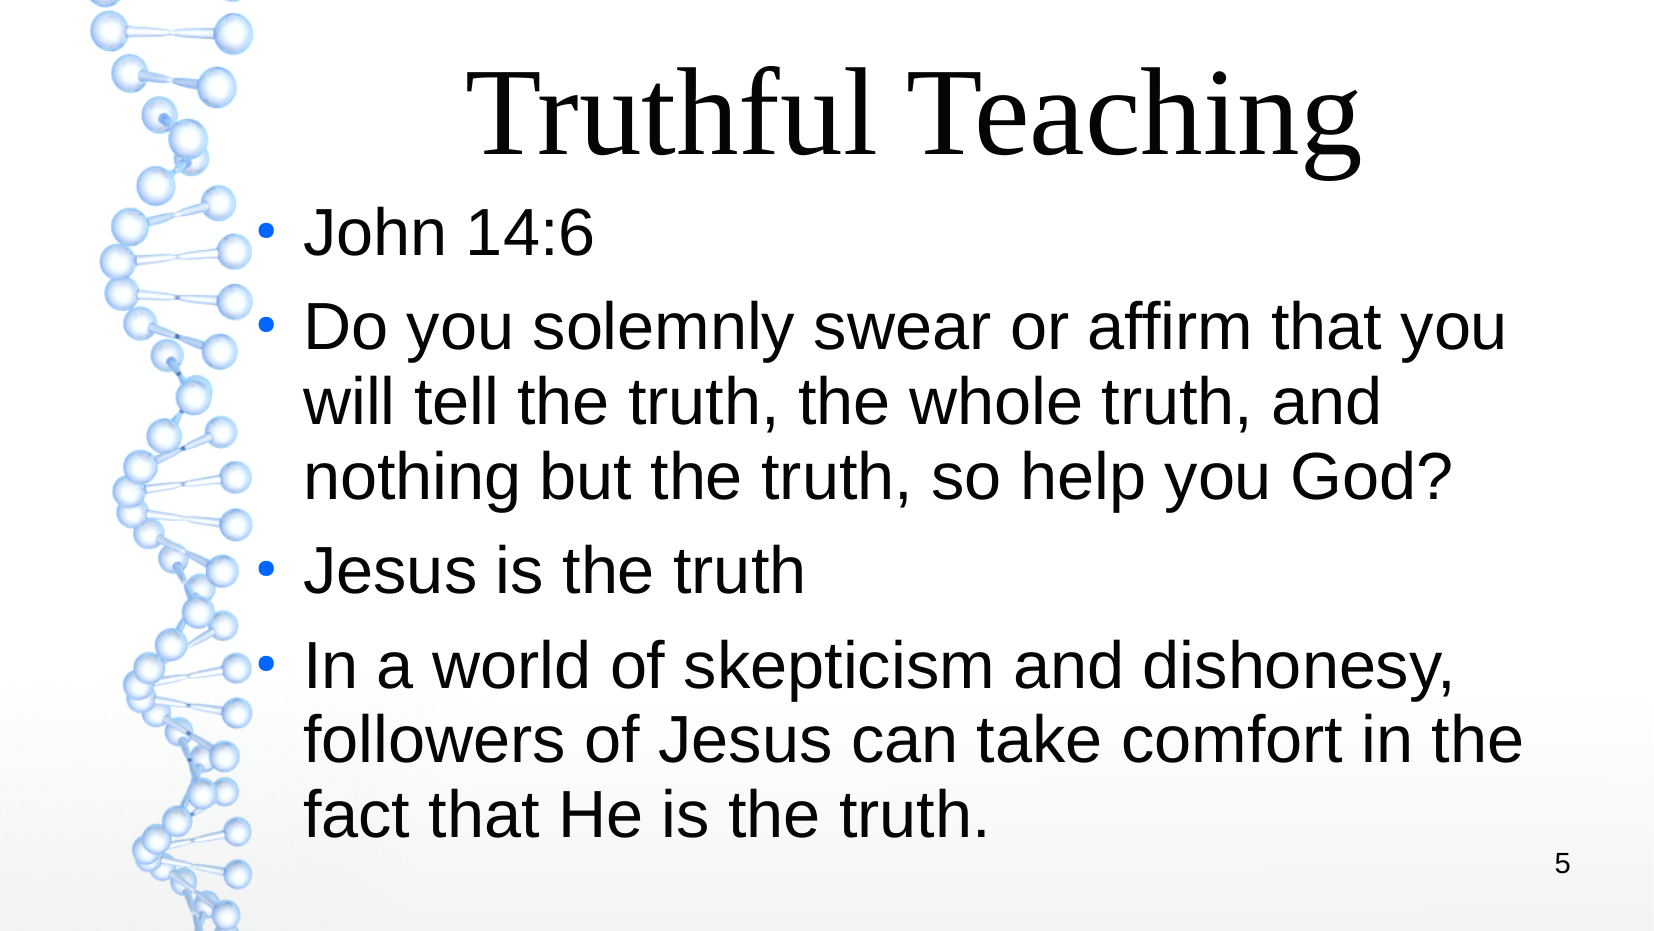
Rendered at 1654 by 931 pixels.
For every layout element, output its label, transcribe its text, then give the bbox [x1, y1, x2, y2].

list John 14:6 Do you solemnly swear or affirm that you will tell the truth, the whole truth, and nothing but the truth, so help you God? Jesus is the truth In a world of skepticism and dishonesy, followers of Jesus can take comfort in the fact that He is the truth. [240, 195, 1621, 856]
picture [0, 0, 1654, 931]
title Truthful Teaching [265, 35, 1595, 189]
